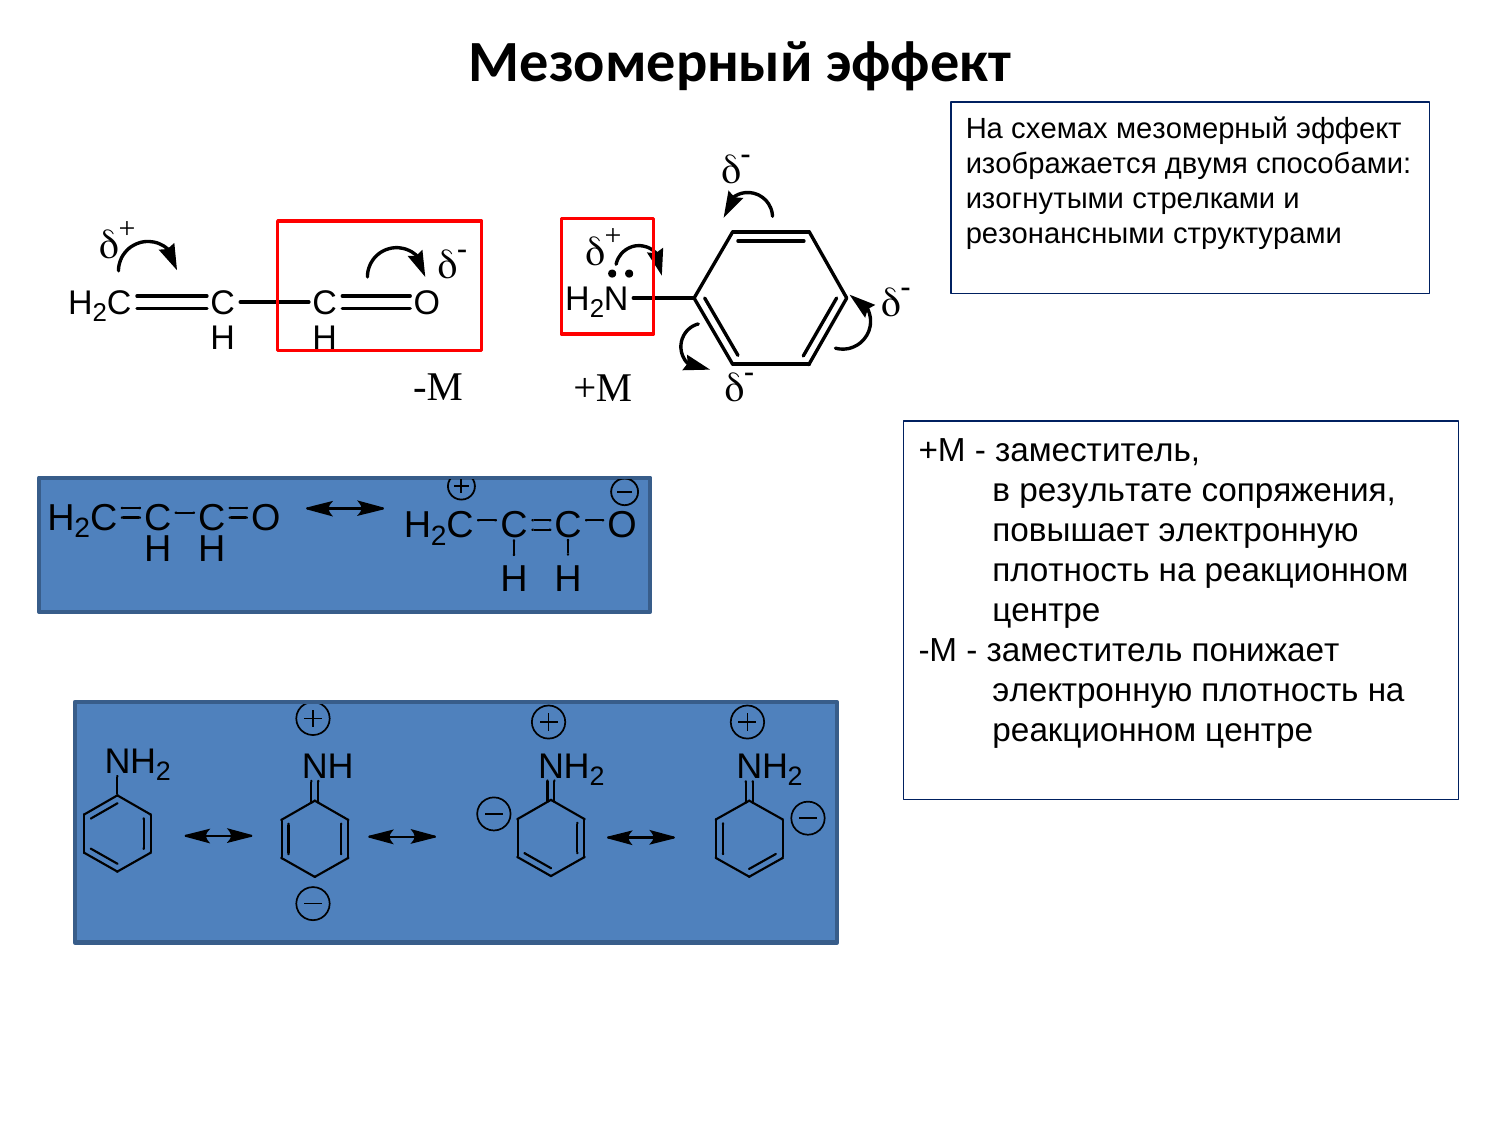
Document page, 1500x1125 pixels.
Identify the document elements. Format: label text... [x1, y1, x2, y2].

text_box На схемах мезомерный эффект изображается двумя способами: изогнутыми стрелками и резонансными структурами [950, 101, 1430, 294]
title Мезомерный эффект [64, 0, 1415, 116]
chart [64, 148, 916, 409]
chart [76, 704, 836, 941]
chart [41, 479, 649, 610]
text_box +М - заместитель, в результате сопряжения, повышает электронную плотность на реакционном центре -М - заместитель понижает электронную плотность на реакционном центре [903, 420, 1459, 800]
